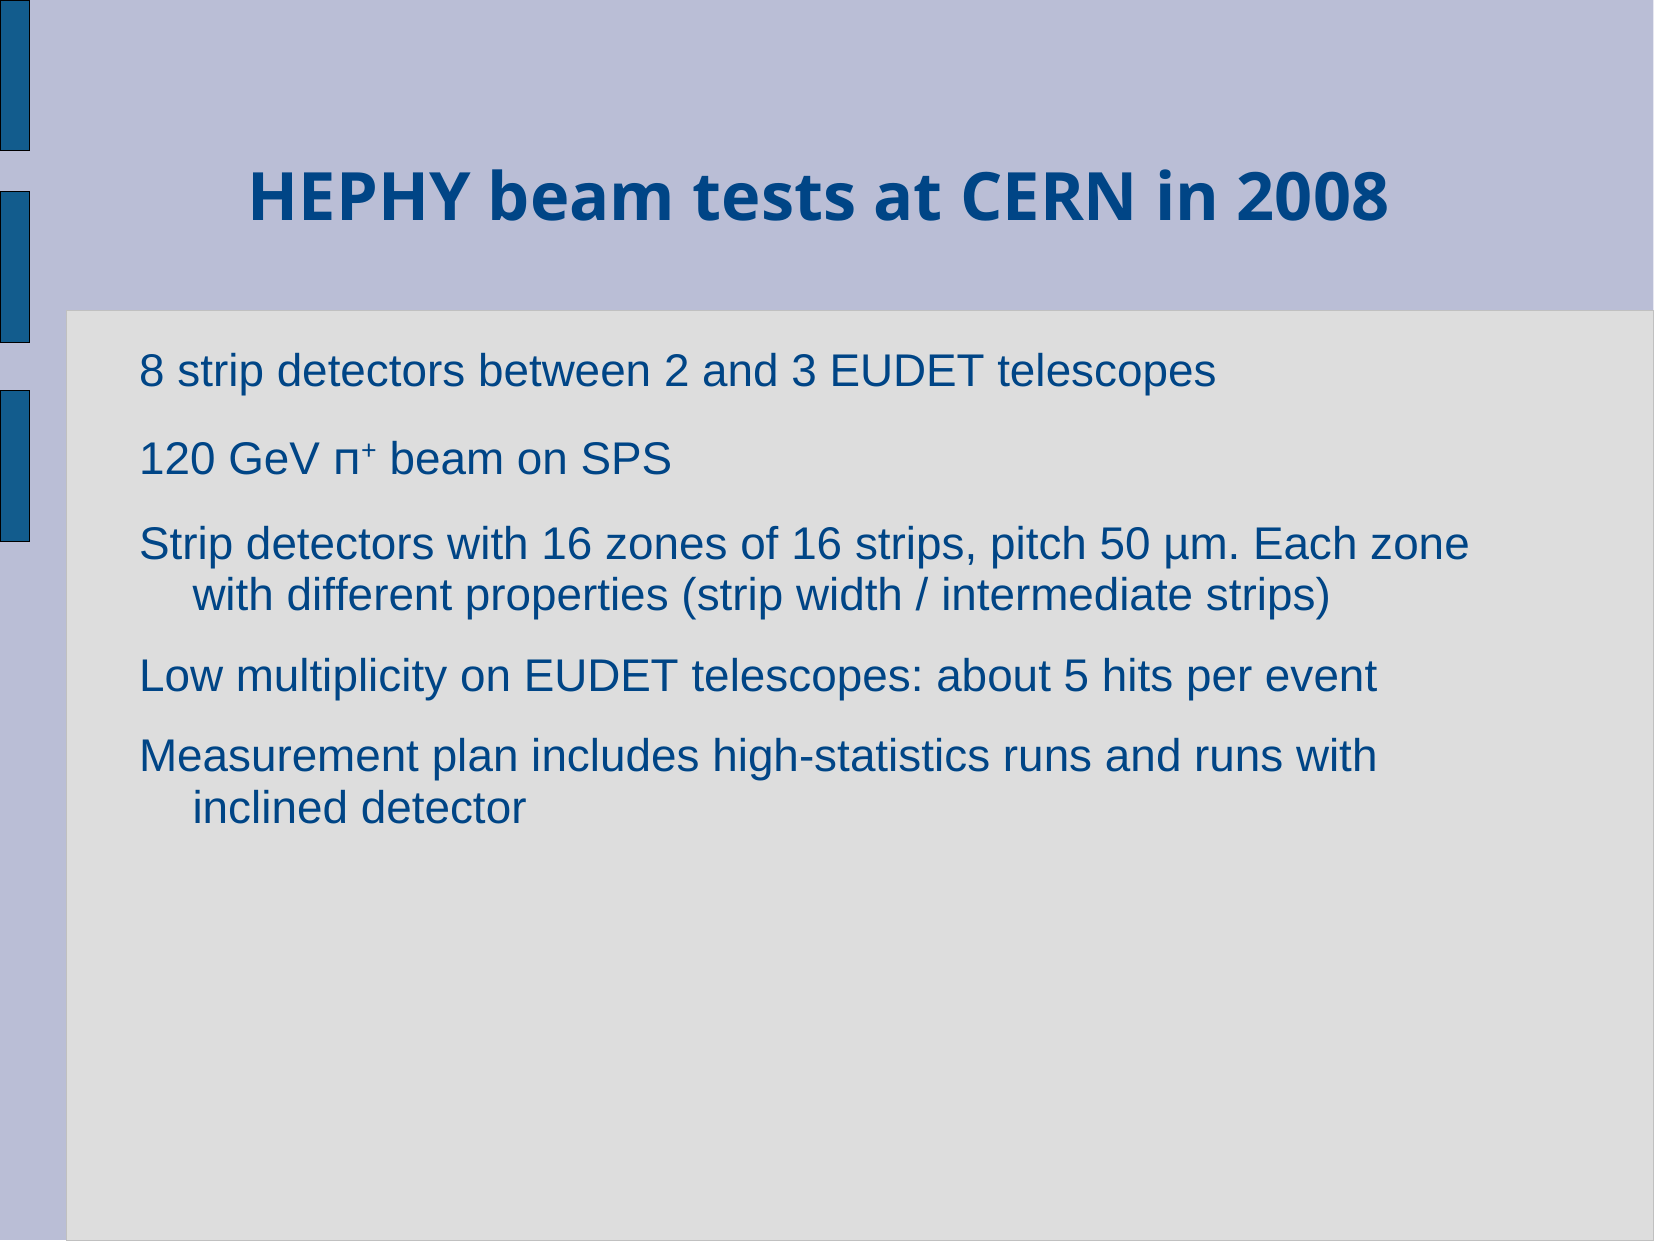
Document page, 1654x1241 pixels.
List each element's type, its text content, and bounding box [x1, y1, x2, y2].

list 8 strip detectors between 2 and 3 EUDET telescopes 120 GeV п+ beam on SPS Strip detectors with 16 zones of 16 strips, pitch 50 µm. Each zone with different properties (strip width / intermediate strips) Low multiplicity on EUDET telescopes: about 5 hits per event Measurement plan includes high-statistics runs and runs with inclined detector [121, 344, 1536, 830]
title HEPHY beam tests at CERN in 2008 [121, 91, 1534, 299]
